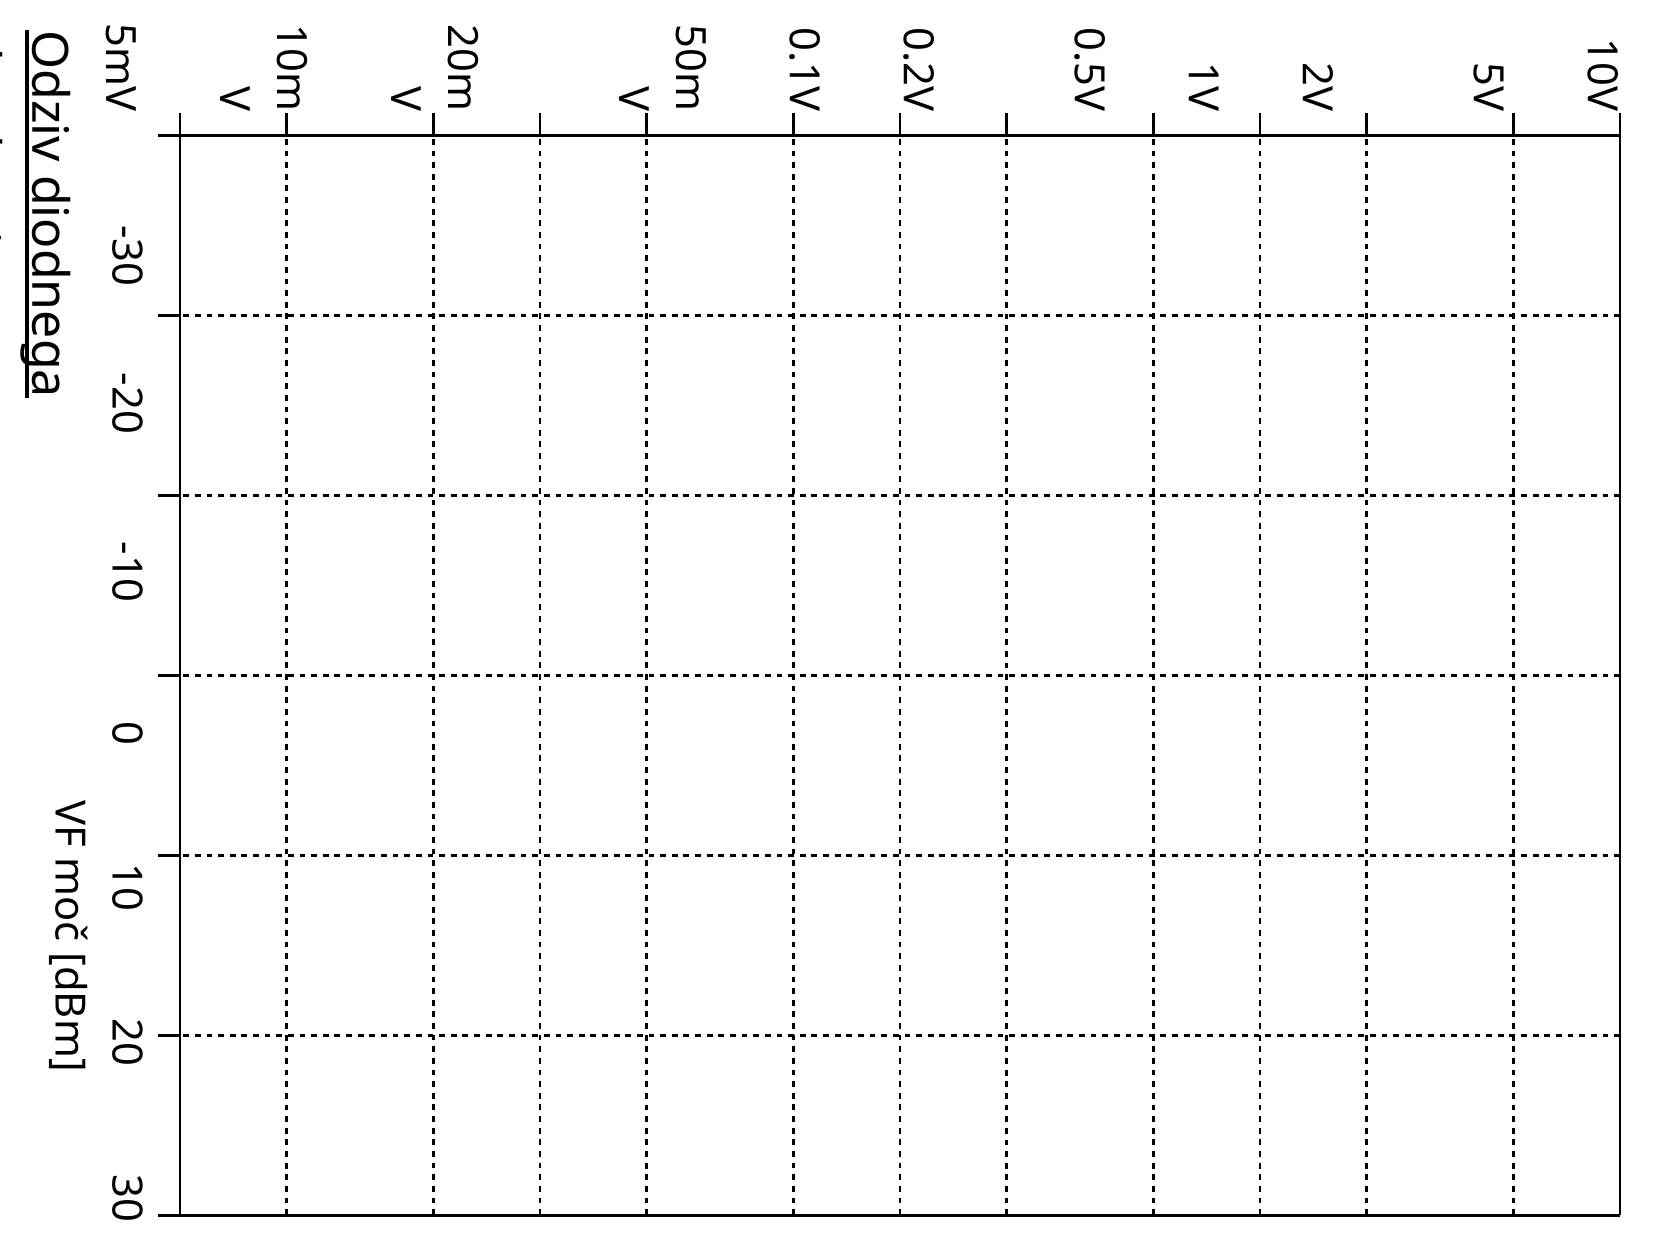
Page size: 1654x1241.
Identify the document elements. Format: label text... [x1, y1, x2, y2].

text_box 10V 5V 2V 1V 0.5V 0.2V 0.1V 50mV 20mV 10mV 5mV 2mV 1mV [175, 0, 1633, 112]
text_box -30 -20 -10 0 10 20 30 VF moč [dBm] [56, 94, 158, 1223]
text_box Odziv diodnega detektorja [25, 30, 87, 634]
